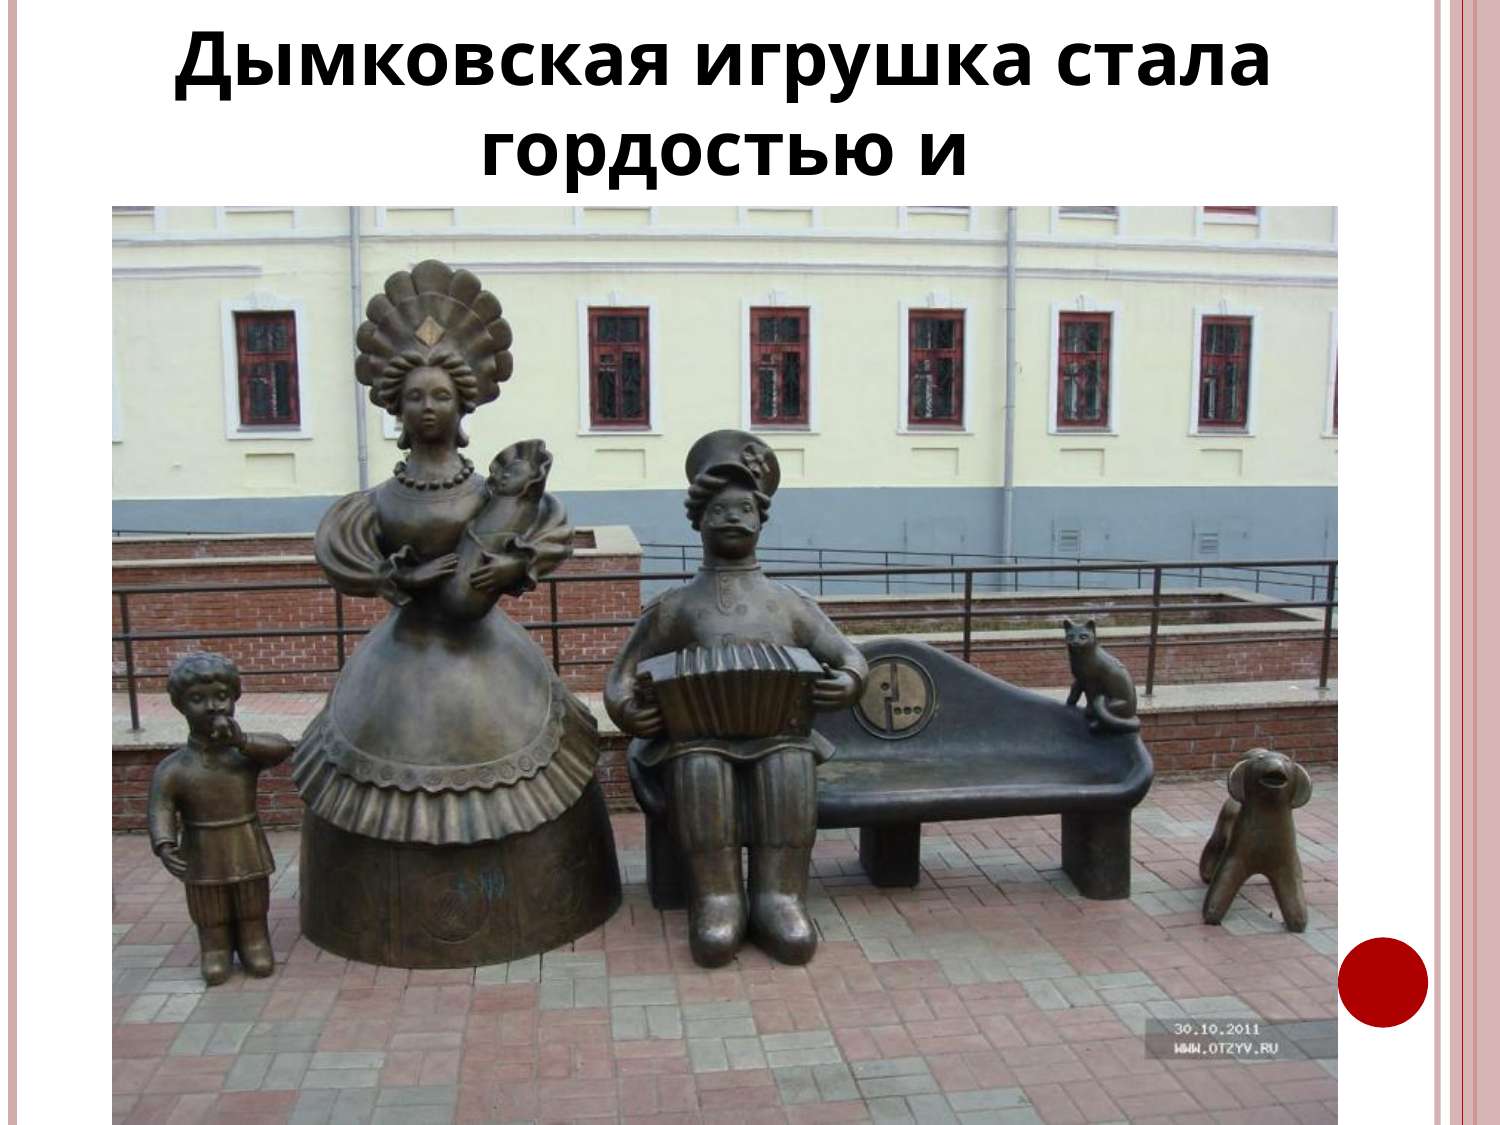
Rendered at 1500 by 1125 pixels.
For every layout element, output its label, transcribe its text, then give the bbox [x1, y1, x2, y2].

list Дымковская игрушка стала гордостью и достопримечательностью Кировской области. [0, 2, 1450, 328]
picture [112, 206, 1338, 1125]
